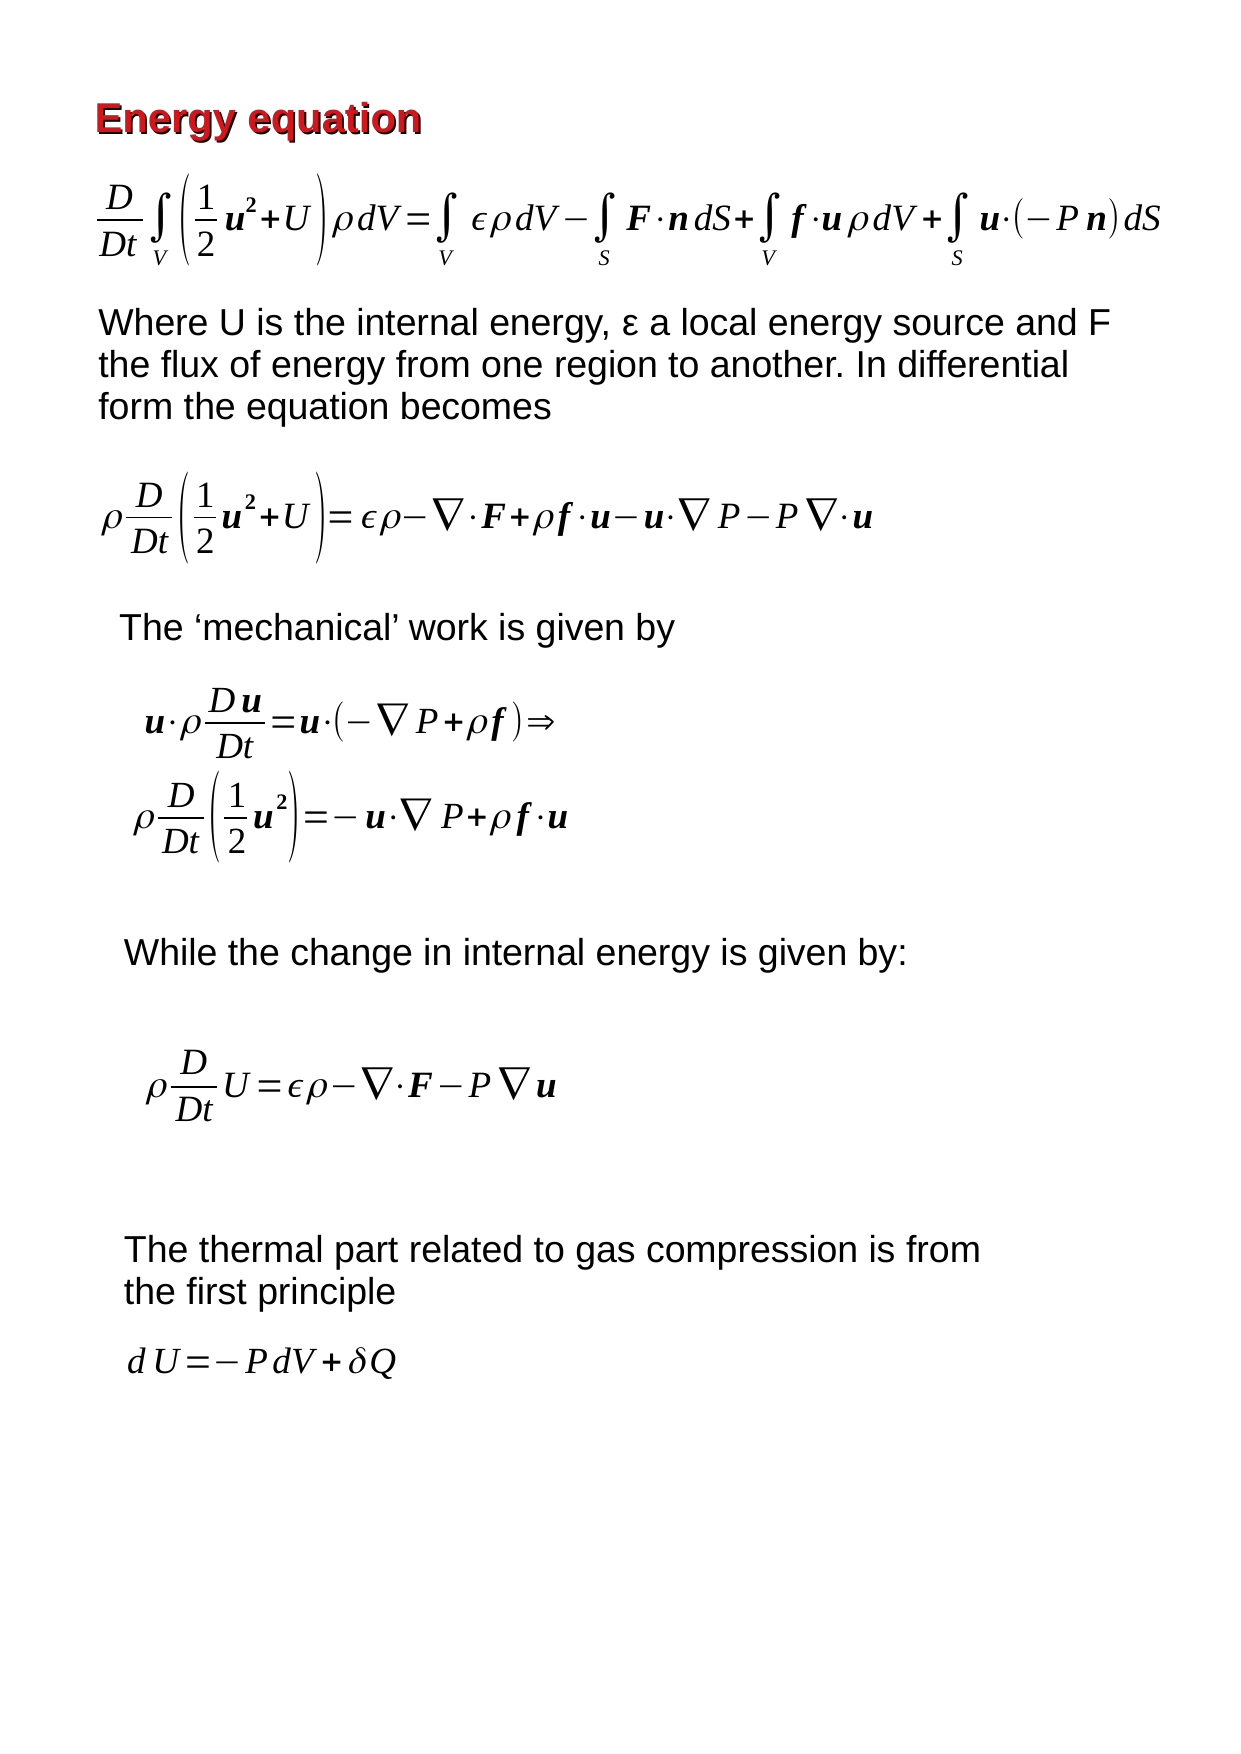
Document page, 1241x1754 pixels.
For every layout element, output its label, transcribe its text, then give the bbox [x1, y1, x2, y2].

text_box Where U is the internal energy, ε a local energy source and F the flux of energy from one region to another. In differential form the equation becomes [83, 293, 1153, 477]
chart [91, 470, 882, 567]
text_box While the change in internal energy is given by: [109, 924, 1004, 982]
text_box Energy equation [79, 87, 1082, 149]
chart [136, 1042, 567, 1131]
chart [117, 1341, 406, 1383]
chart [123, 679, 577, 866]
text_box The thermal part related to gas compression is from the first principle [109, 1221, 1035, 1321]
chart [85, 172, 1172, 272]
text_box The ‘mechanical’ work is given by [104, 598, 1044, 740]
